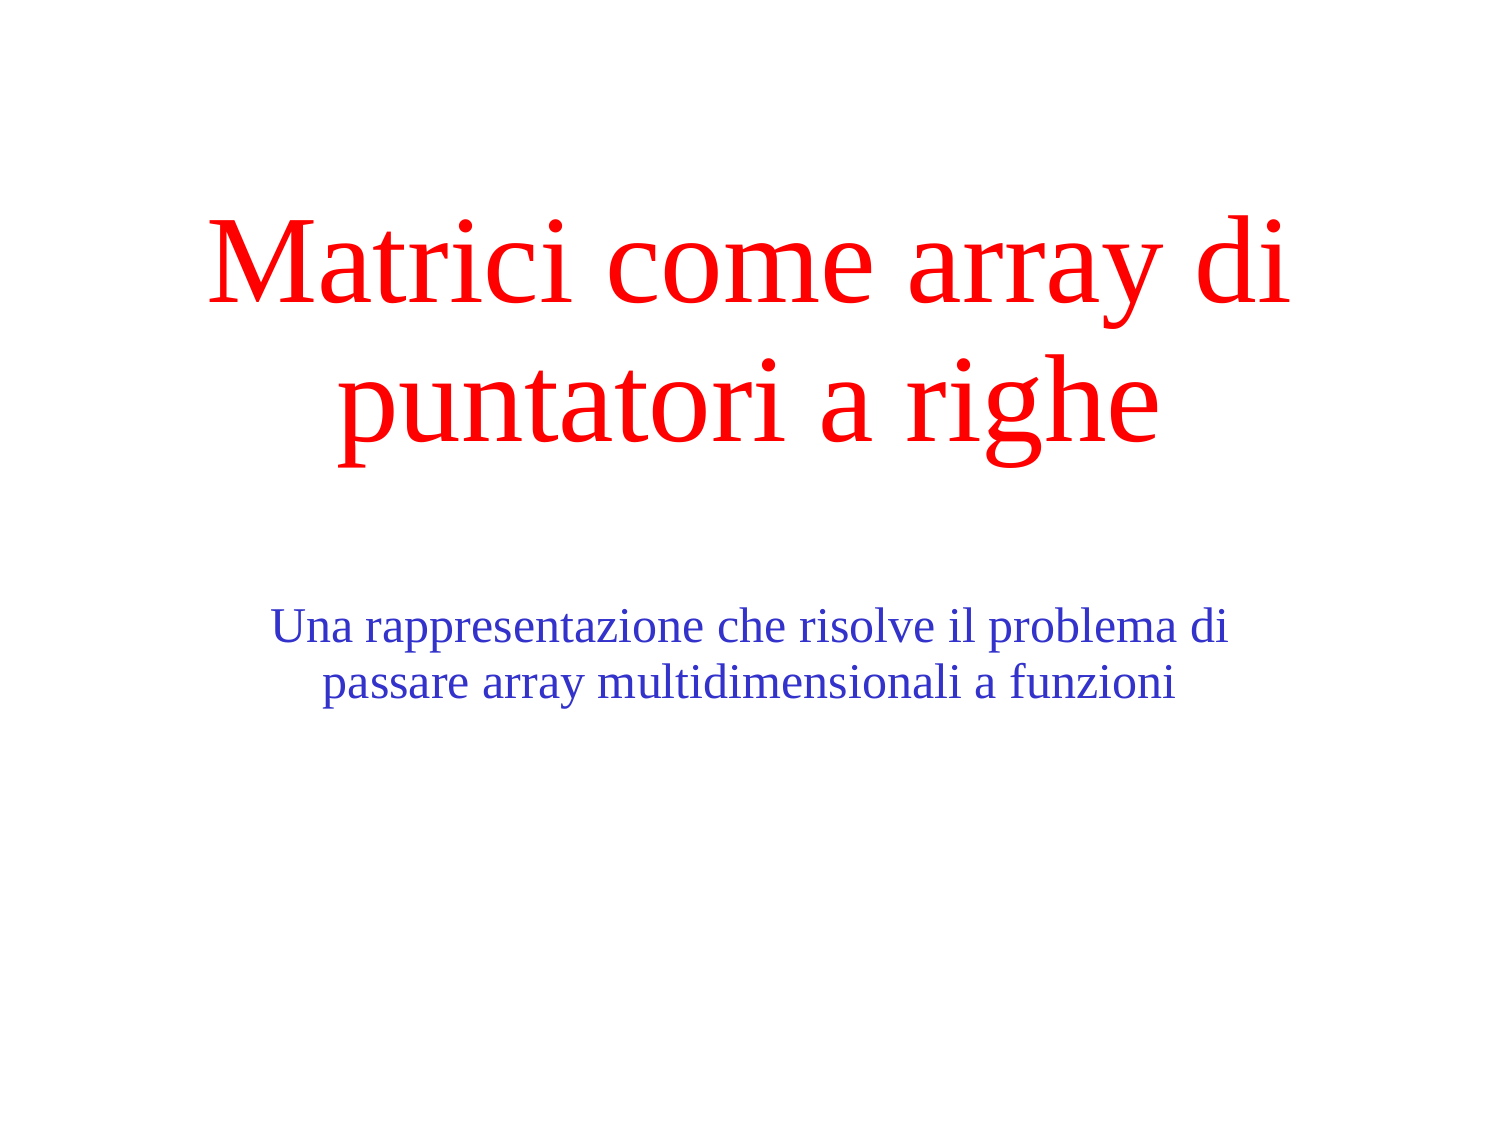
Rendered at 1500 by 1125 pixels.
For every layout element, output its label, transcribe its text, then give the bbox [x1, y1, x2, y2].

title Matrici come array di puntatori a righe [187, 184, 1313, 576]
list Una rappresentazione che risolve il problema di passare array multidimensionali a funzioni [187, 590, 1313, 863]
